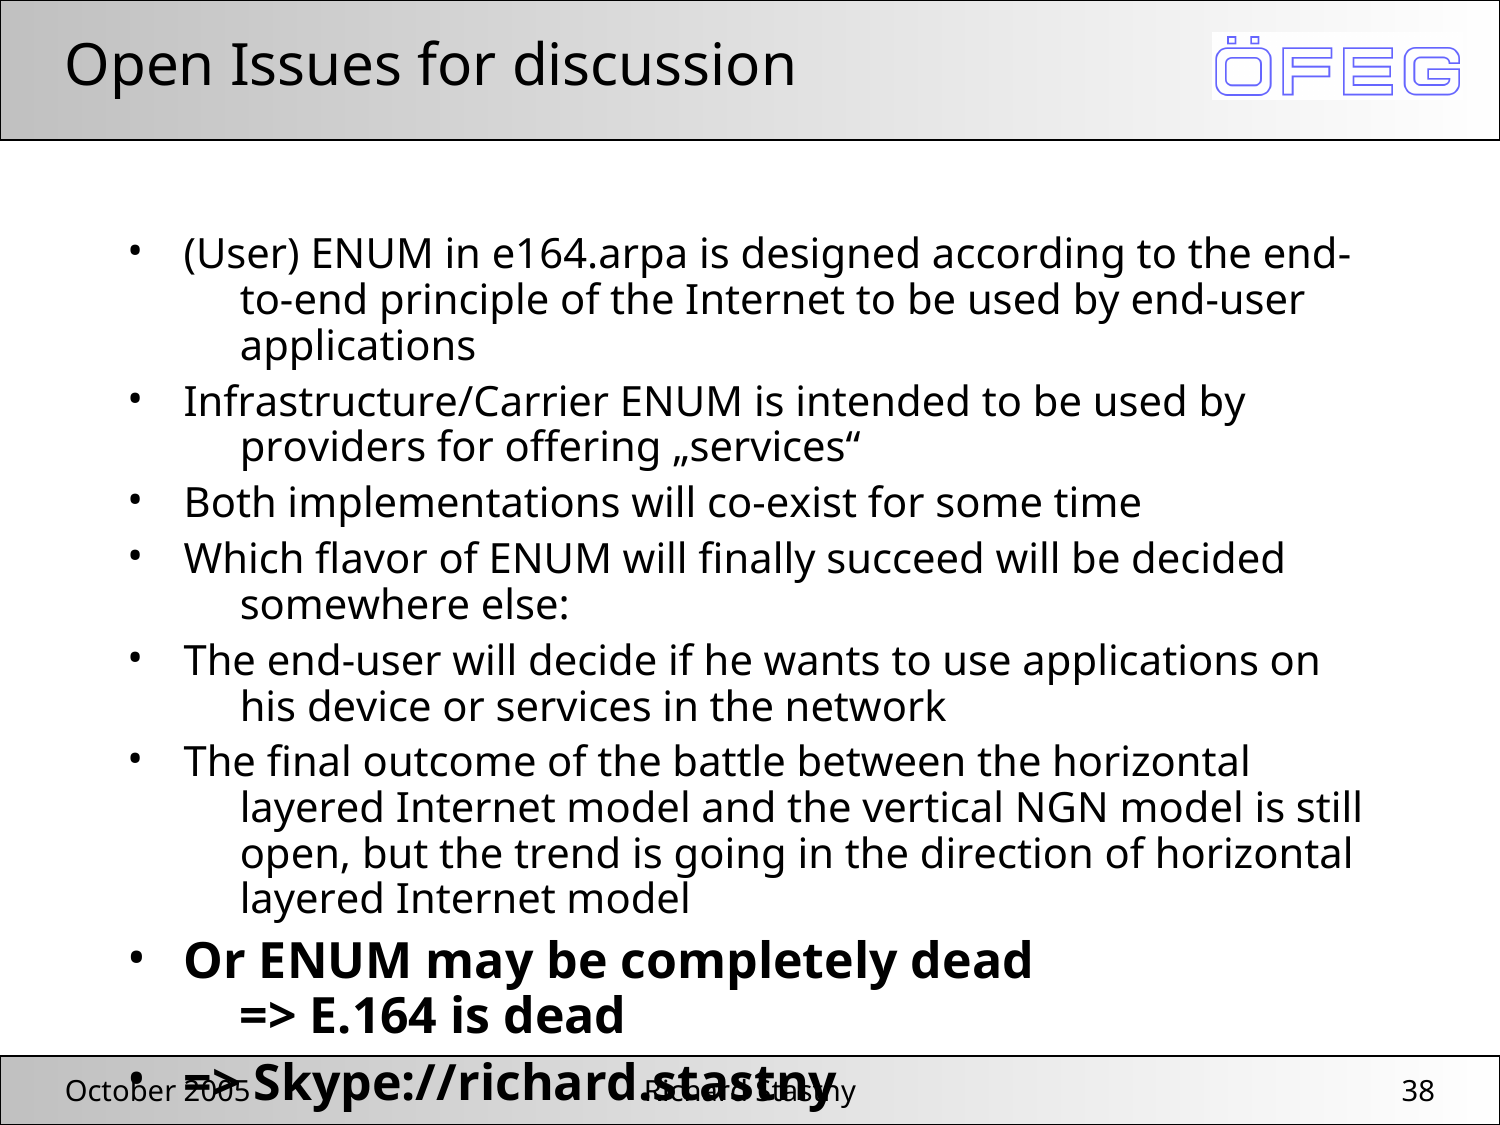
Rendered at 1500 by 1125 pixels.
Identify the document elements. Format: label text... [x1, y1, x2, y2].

list (User) ENUM in e164.arpa is designed according to the end-to-end principle of the Internet to be used by end-user applications Infrastructure/Carrier ENUM is intended to be used by providers for offering „services“ Both implementations will co-exist for some time Which flavor of ENUM will finally succeed will be decided somewhere else: The end-user will decide if he wants to use applications on his device or services in the network The final outcome of the battle between the horizontal layered Internet model and the vertical NGN model is still open, but the trend is going in the direction of horizontal layered Internet model Or ENUM may be completely dead => E.164 is dead => Skype://richard.stastny [112, 224, 1388, 1032]
picture [1212, 32, 1463, 100]
title Open Issues for discussion [50, 19, 1176, 106]
